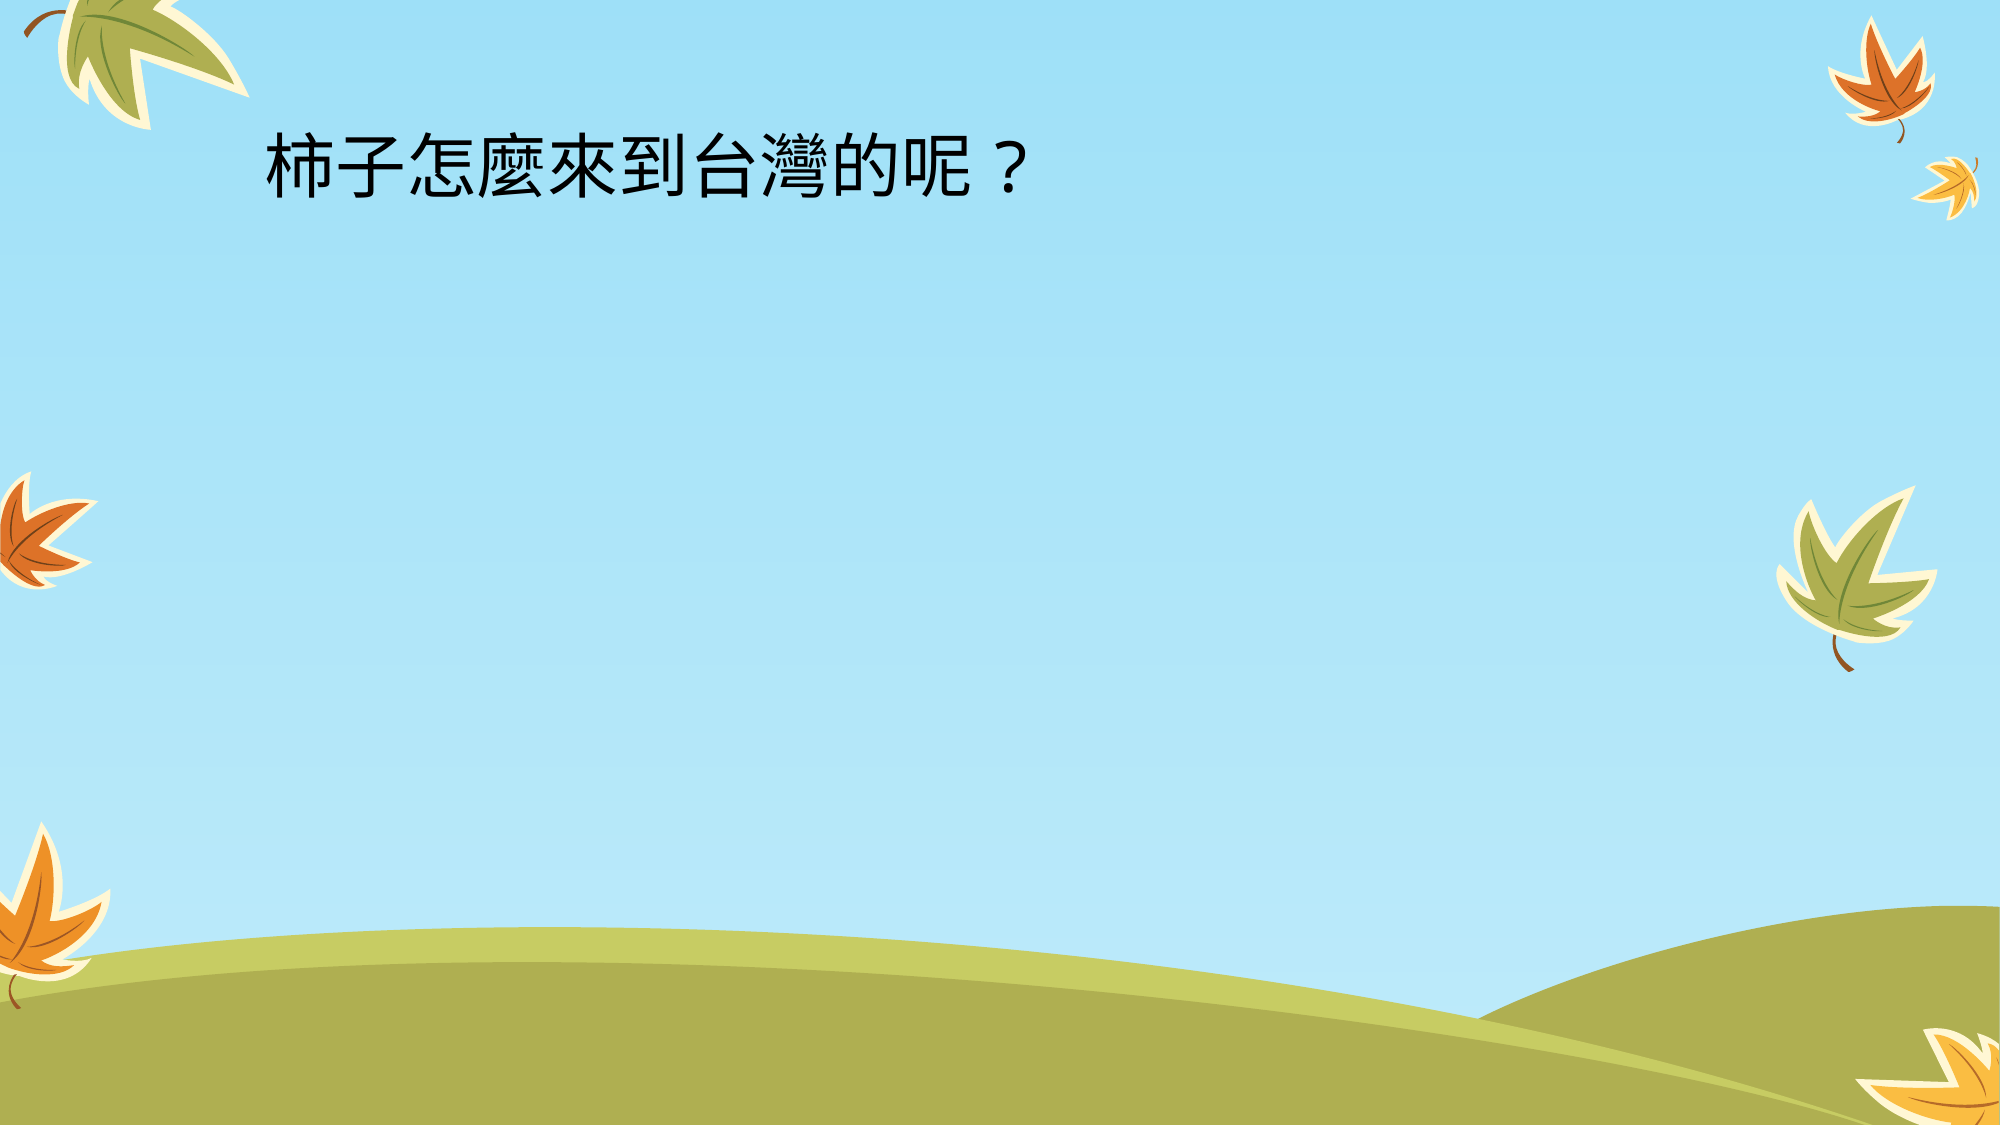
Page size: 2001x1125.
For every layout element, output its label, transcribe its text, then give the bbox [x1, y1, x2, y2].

title 柿子怎麼來到台灣的呢? [249, 12, 1749, 216]
